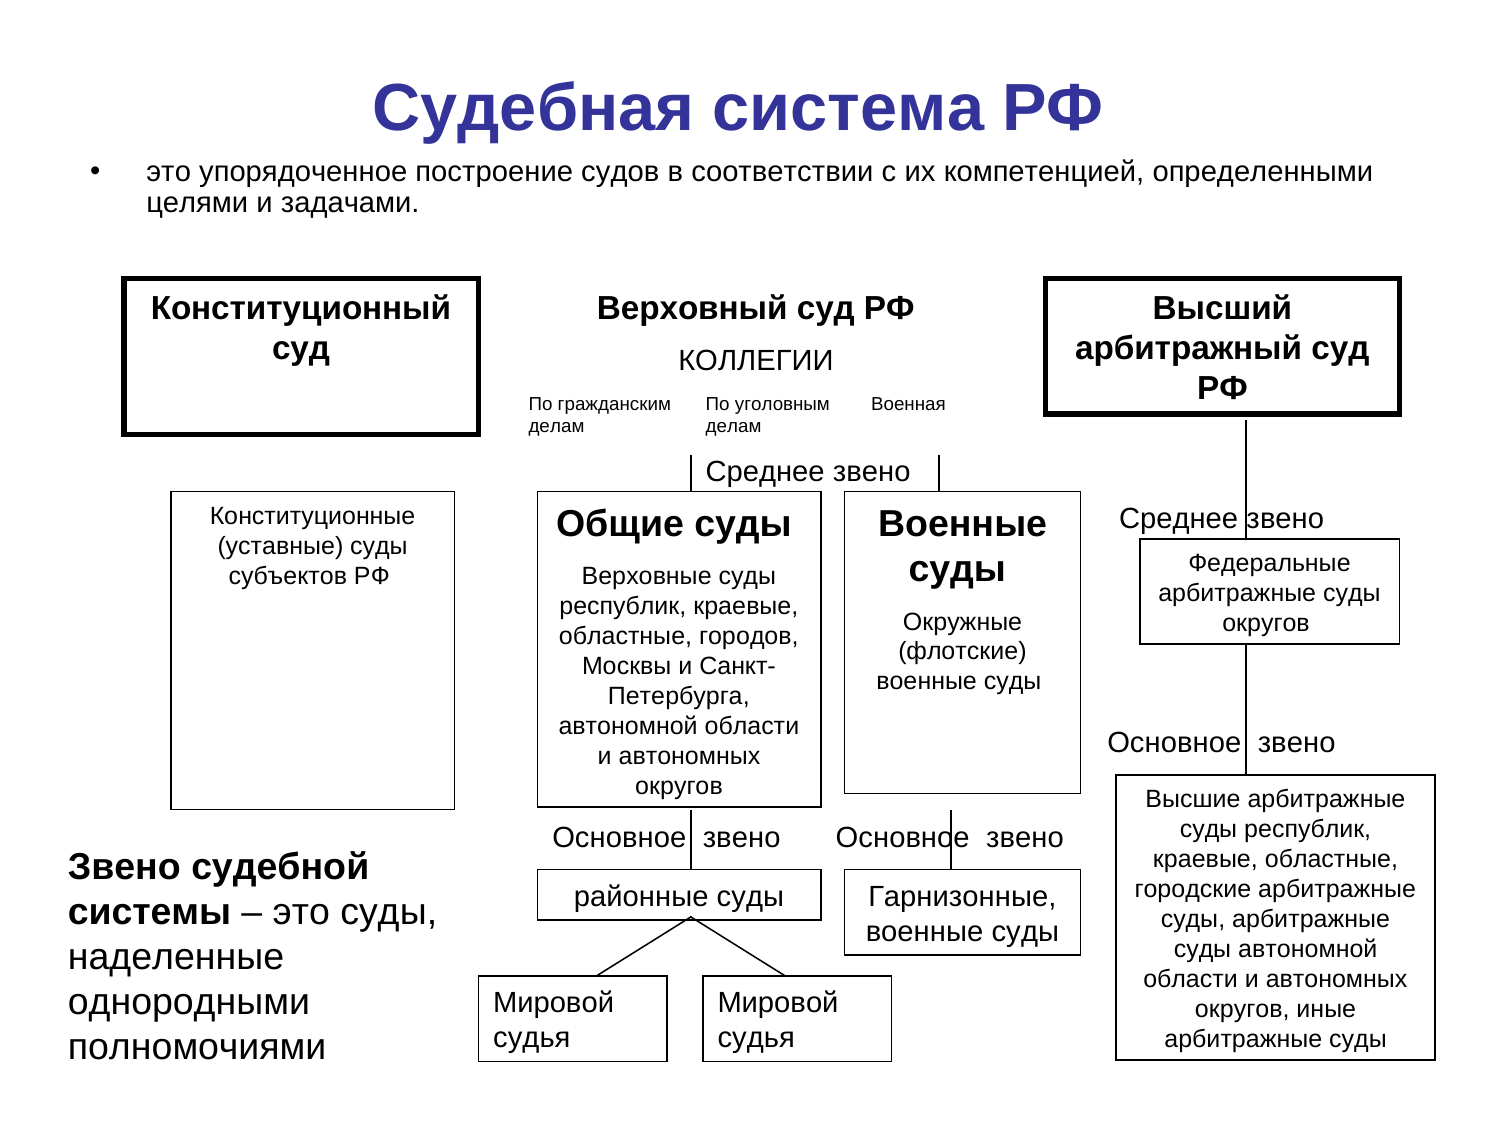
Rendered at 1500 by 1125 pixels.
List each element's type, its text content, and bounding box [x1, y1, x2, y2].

text_box Конституционные (уставные) суды субъектов РФ [171, 491, 455, 810]
table_cell Военная [856, 384, 998, 452]
text_box Общие суды Верховные суды республик, краевые, областные, городов, Москвы и Санкт-Петербурга, автономной области и автономных округов [537, 491, 821, 808]
text_box Основное звено [821, 810, 1105, 862]
table_cell КОЛЛЕГИИ [514, 334, 998, 384]
text_box Гарнизонные, военные суды [844, 869, 1081, 955]
list это упорядоченное построение судов в соответствии с их компетенцией, определенными целями и задачами. [75, 148, 1426, 232]
text_box Мировой судья [478, 976, 668, 1062]
text_box Основное звено [1092, 716, 1376, 767]
text_box Мировой судья [702, 976, 892, 1062]
text_box районные суды [537, 869, 821, 920]
text_box Основное звено [537, 810, 821, 862]
table_cell По уголовным делам [691, 384, 856, 444]
table_header Верховный суд РФ [514, 279, 998, 334]
text_box Высшие арбитражные суды республик, краевые, областные, городские арбитражные суды, арбитражные суды автономной области и автономных округов, иные арбитражные суды [1116, 774, 1436, 1060]
text_box Военные суды Окружные (флотские) военные суды [844, 491, 1081, 794]
text_box Среднее звено [690, 444, 939, 495]
text_box Высший арбитражный суд РФ [1045, 278, 1400, 415]
table_cell По гражданским делам [514, 384, 691, 452]
text_box Конституционный суд [123, 278, 479, 435]
text_box Федеральные арбитражные суды округов [1139, 538, 1400, 645]
text_box Звено судебной системы – это суды, наделенные однородными полномочиями [53, 834, 455, 1075]
text_box Среднее звено [1104, 491, 1353, 543]
title Судебная система РФ [75, 45, 1426, 148]
